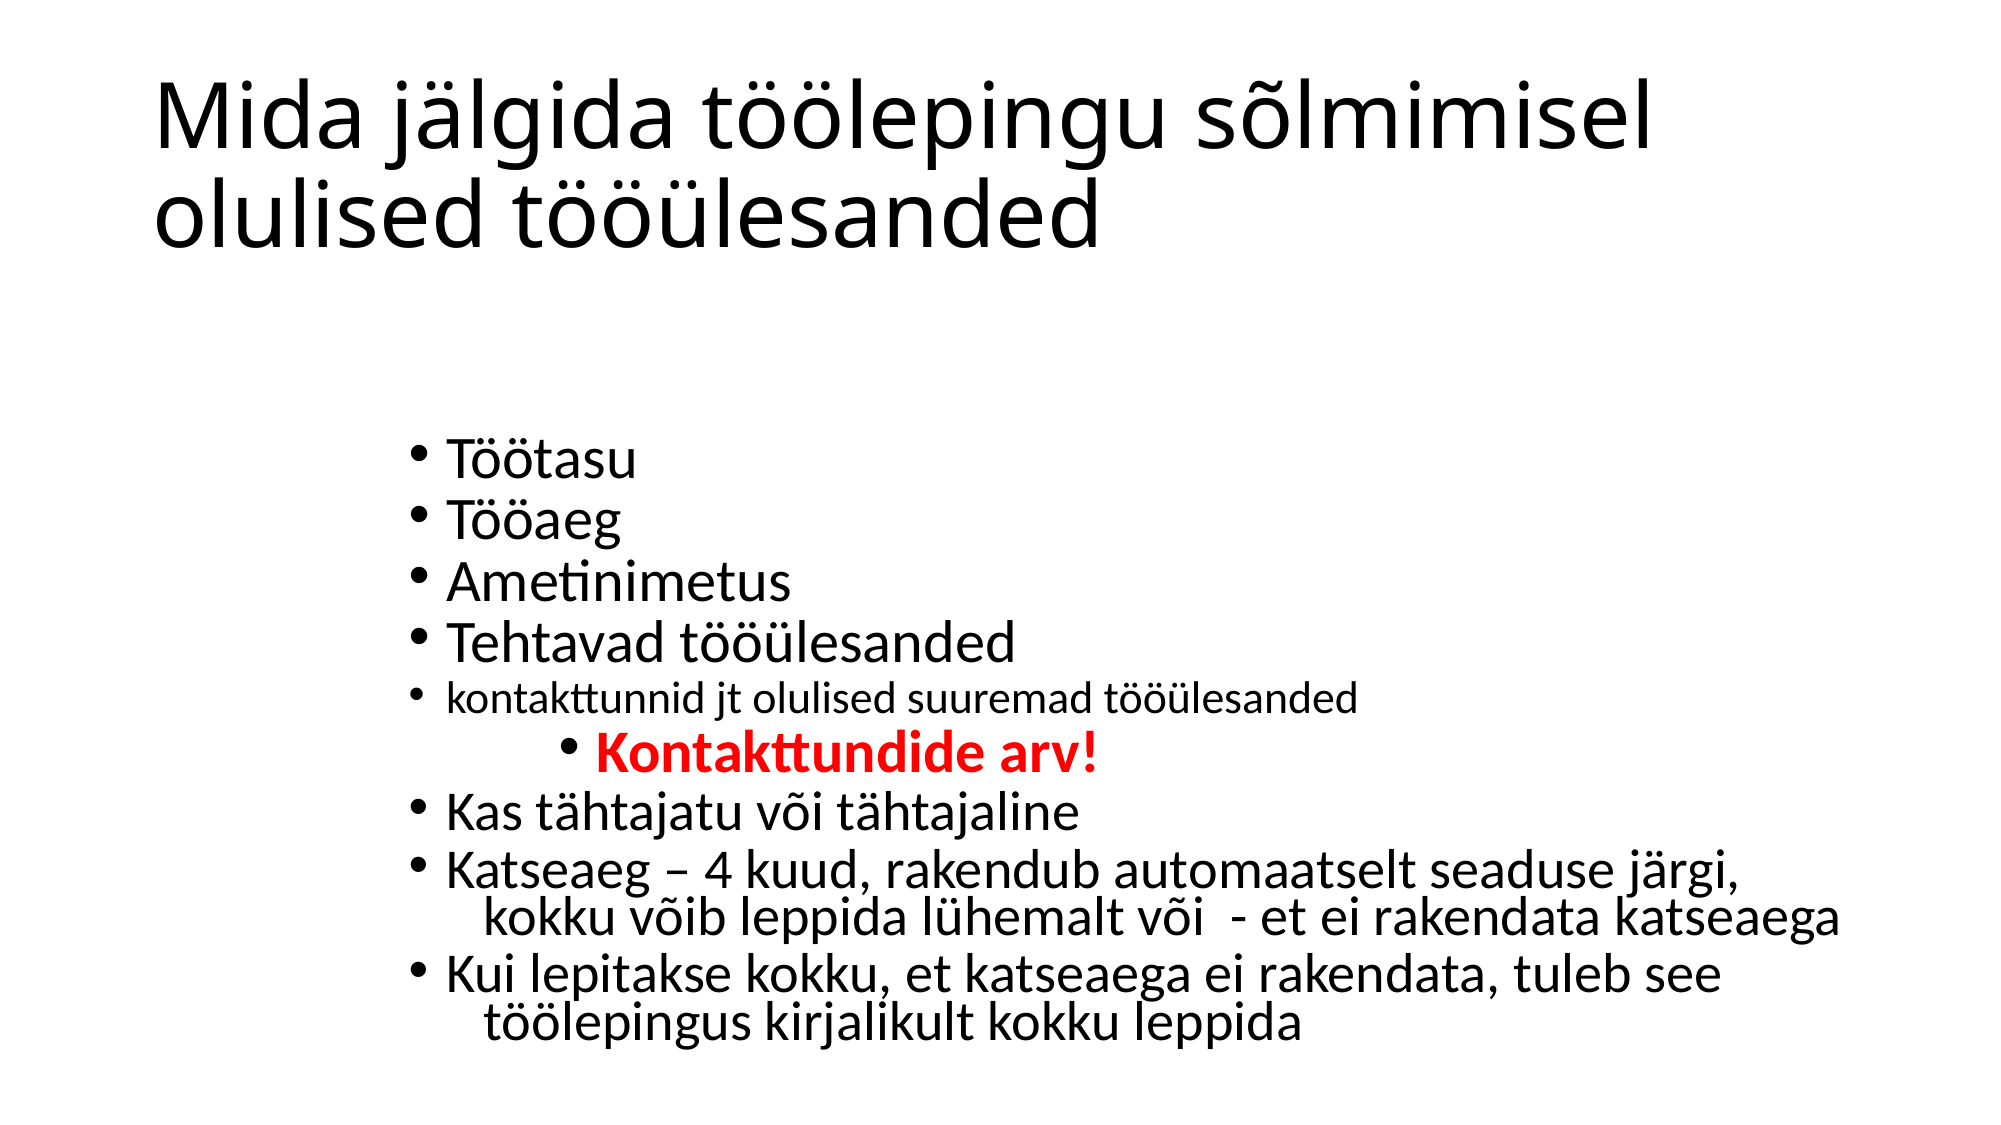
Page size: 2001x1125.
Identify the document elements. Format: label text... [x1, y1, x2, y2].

title Mida jälgida töölepingu sõlmimisel olulised tööülesanded [137, 59, 1863, 278]
list Töötasu Tööaeg Ametinimetus Tehtavad tööülesanded kontakttunnid jt olulised suuremad tööülesanded Kontakttundide arv! Kas tähtajatu või tähtajaline Katseaeg – 4 kuud, rakendub automaatselt seaduse järgi, kokku võib leppida lühemalt või - et ei rakendata katseaega Kui lepitakse kokku, et katseaega ei rakendata, tuleb see töölepingus kirjalikult kokku leppida [243, 430, 1887, 1112]
